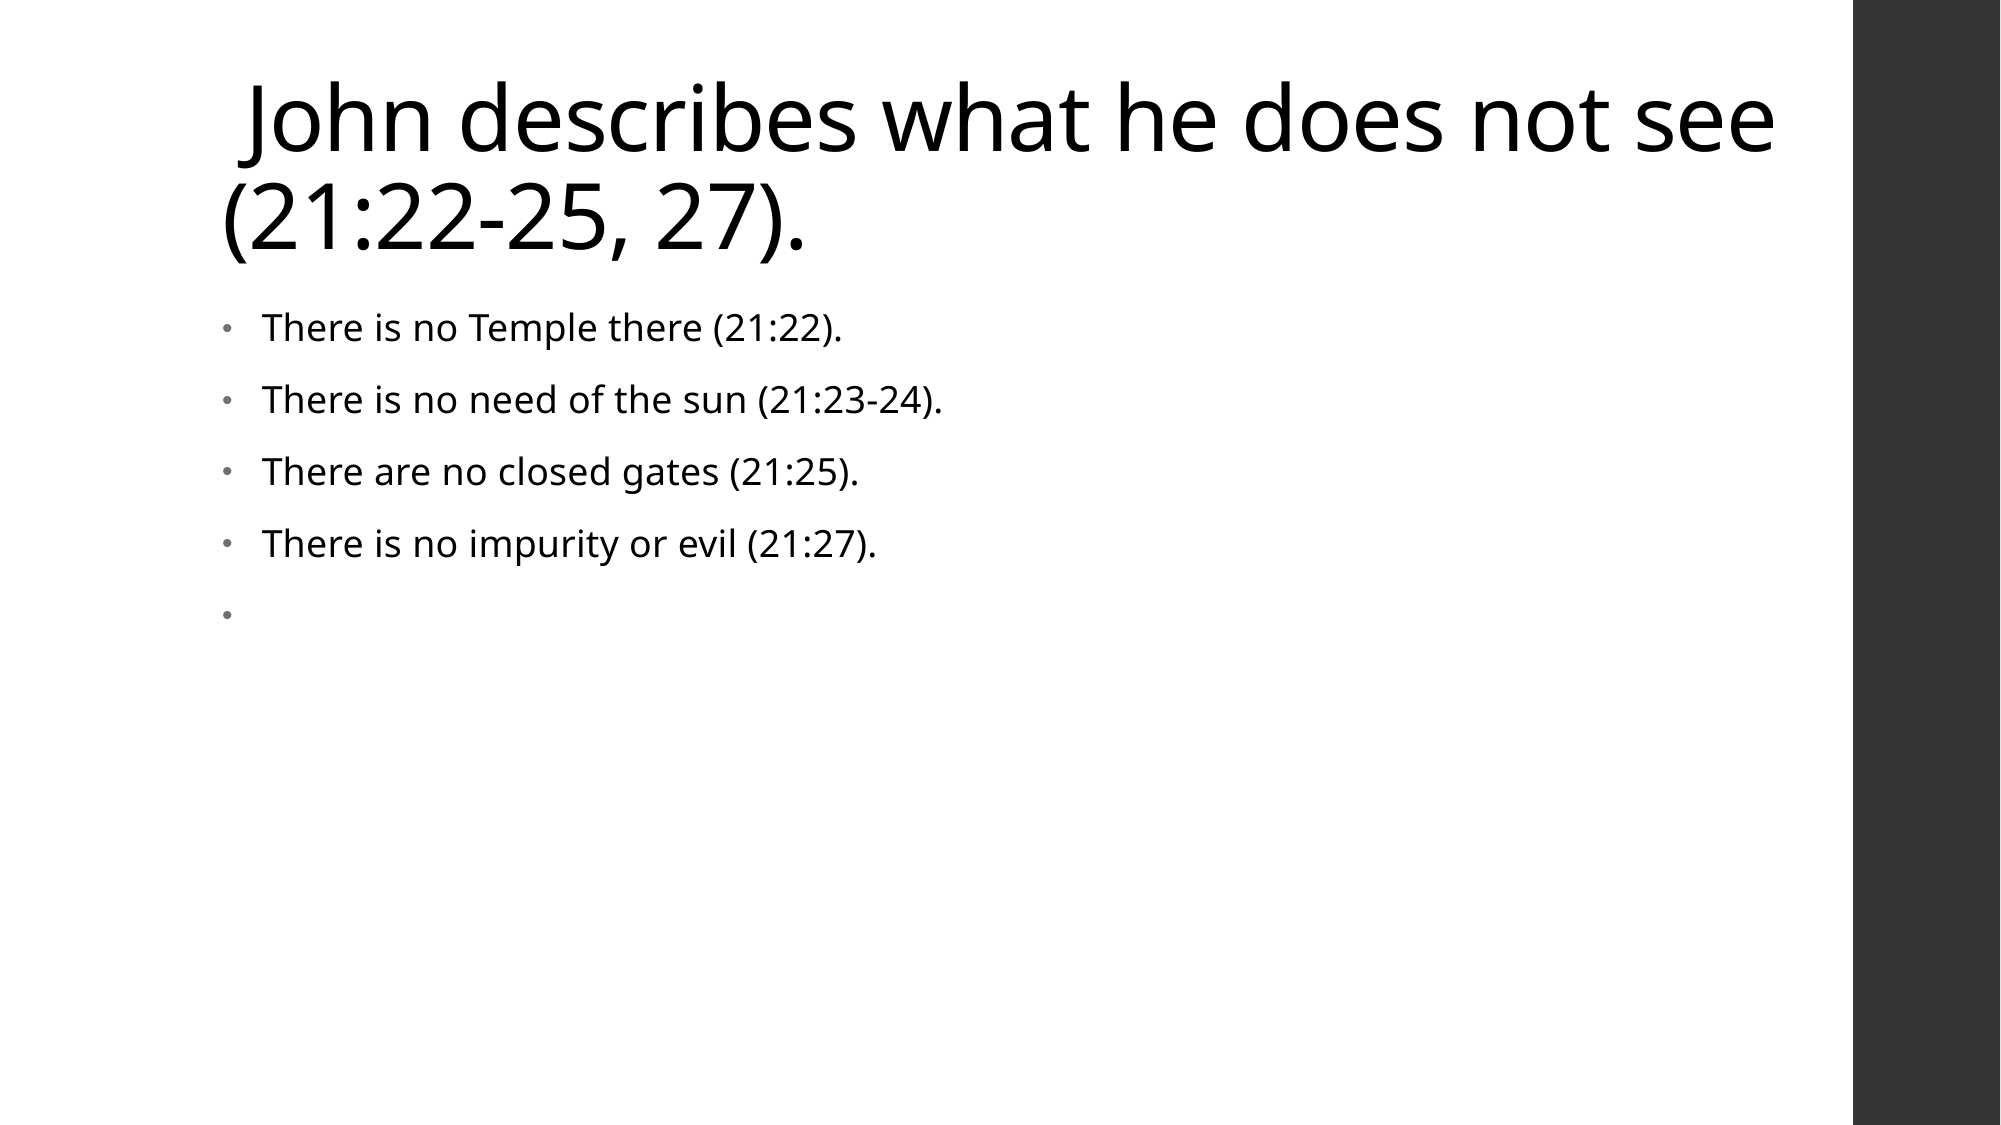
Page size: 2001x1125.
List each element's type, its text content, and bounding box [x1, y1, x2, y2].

list There is no Temple there (21:22). There is no need of the sun (21:23-24). There are no closed gates (21:25). There is no impurity or evil (21:27). [206, 299, 1617, 1014]
title John describes what he does not see (21:22-25, 27). [206, 60, 1797, 278]
